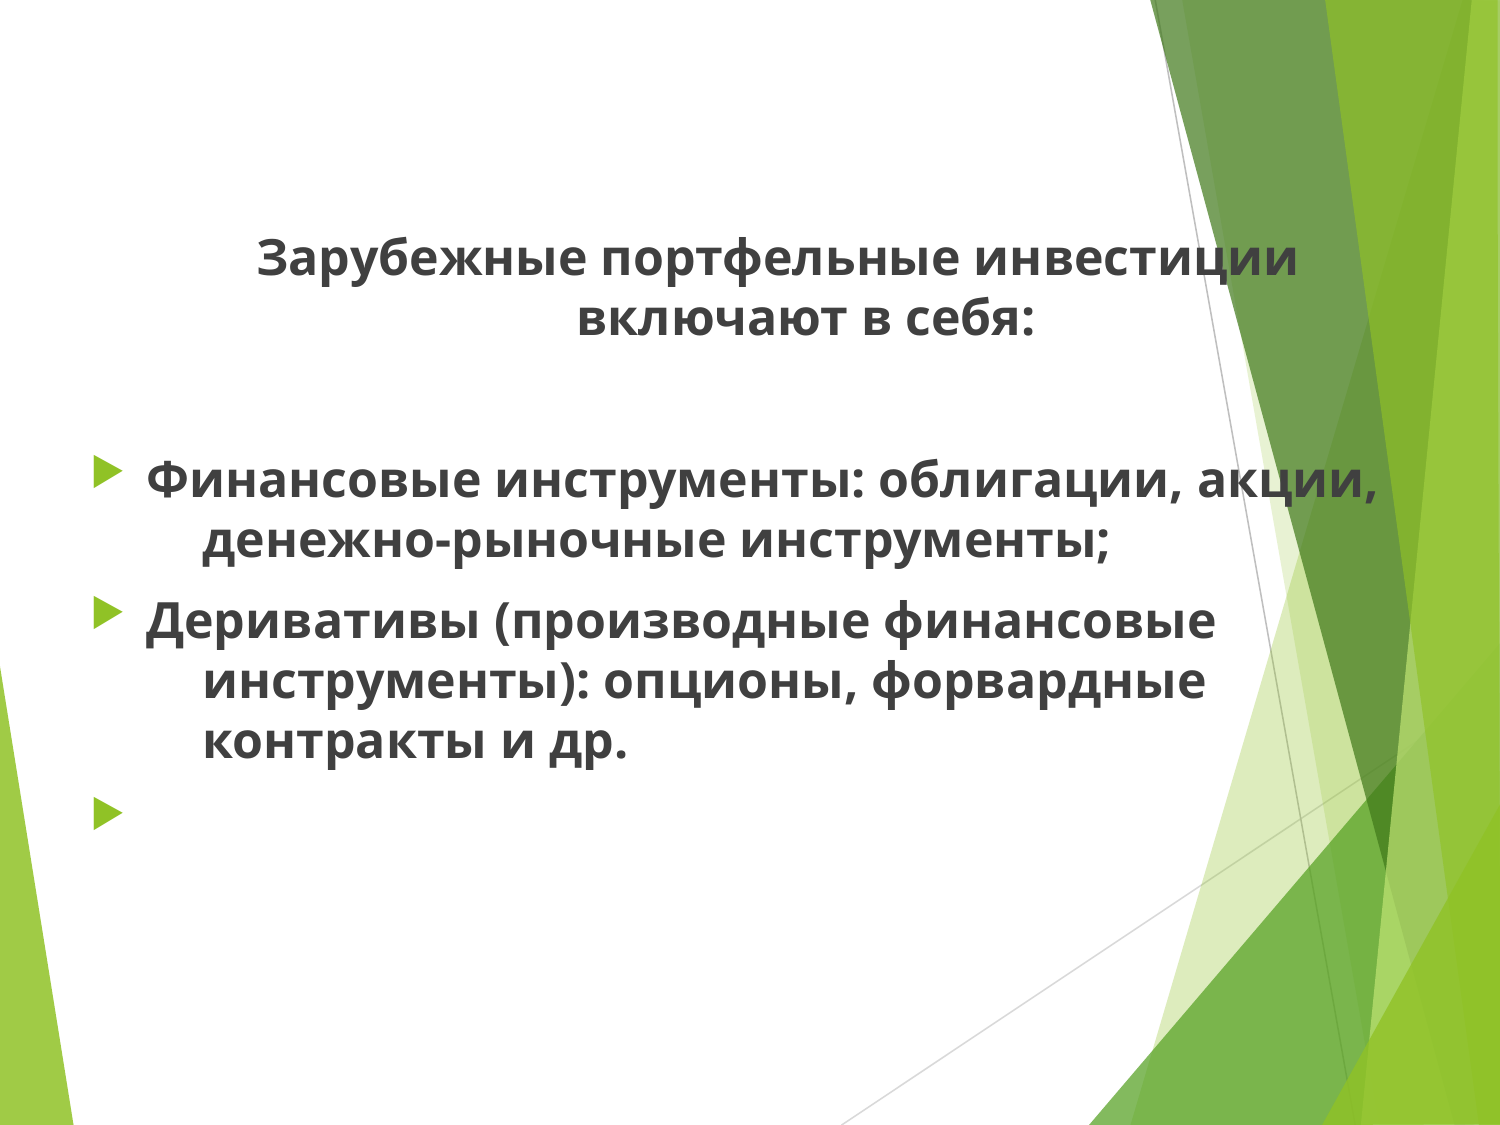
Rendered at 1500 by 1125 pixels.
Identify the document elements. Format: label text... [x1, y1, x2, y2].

list Зарубежные портфельные инвестиции включают в себя: Финансовые инструменты: облигации, акции, денежно-рыночные инструменты; Деривативы (производные финансовые инструменты): опционы, форвардные контракты и др. [75, 137, 1426, 1000]
